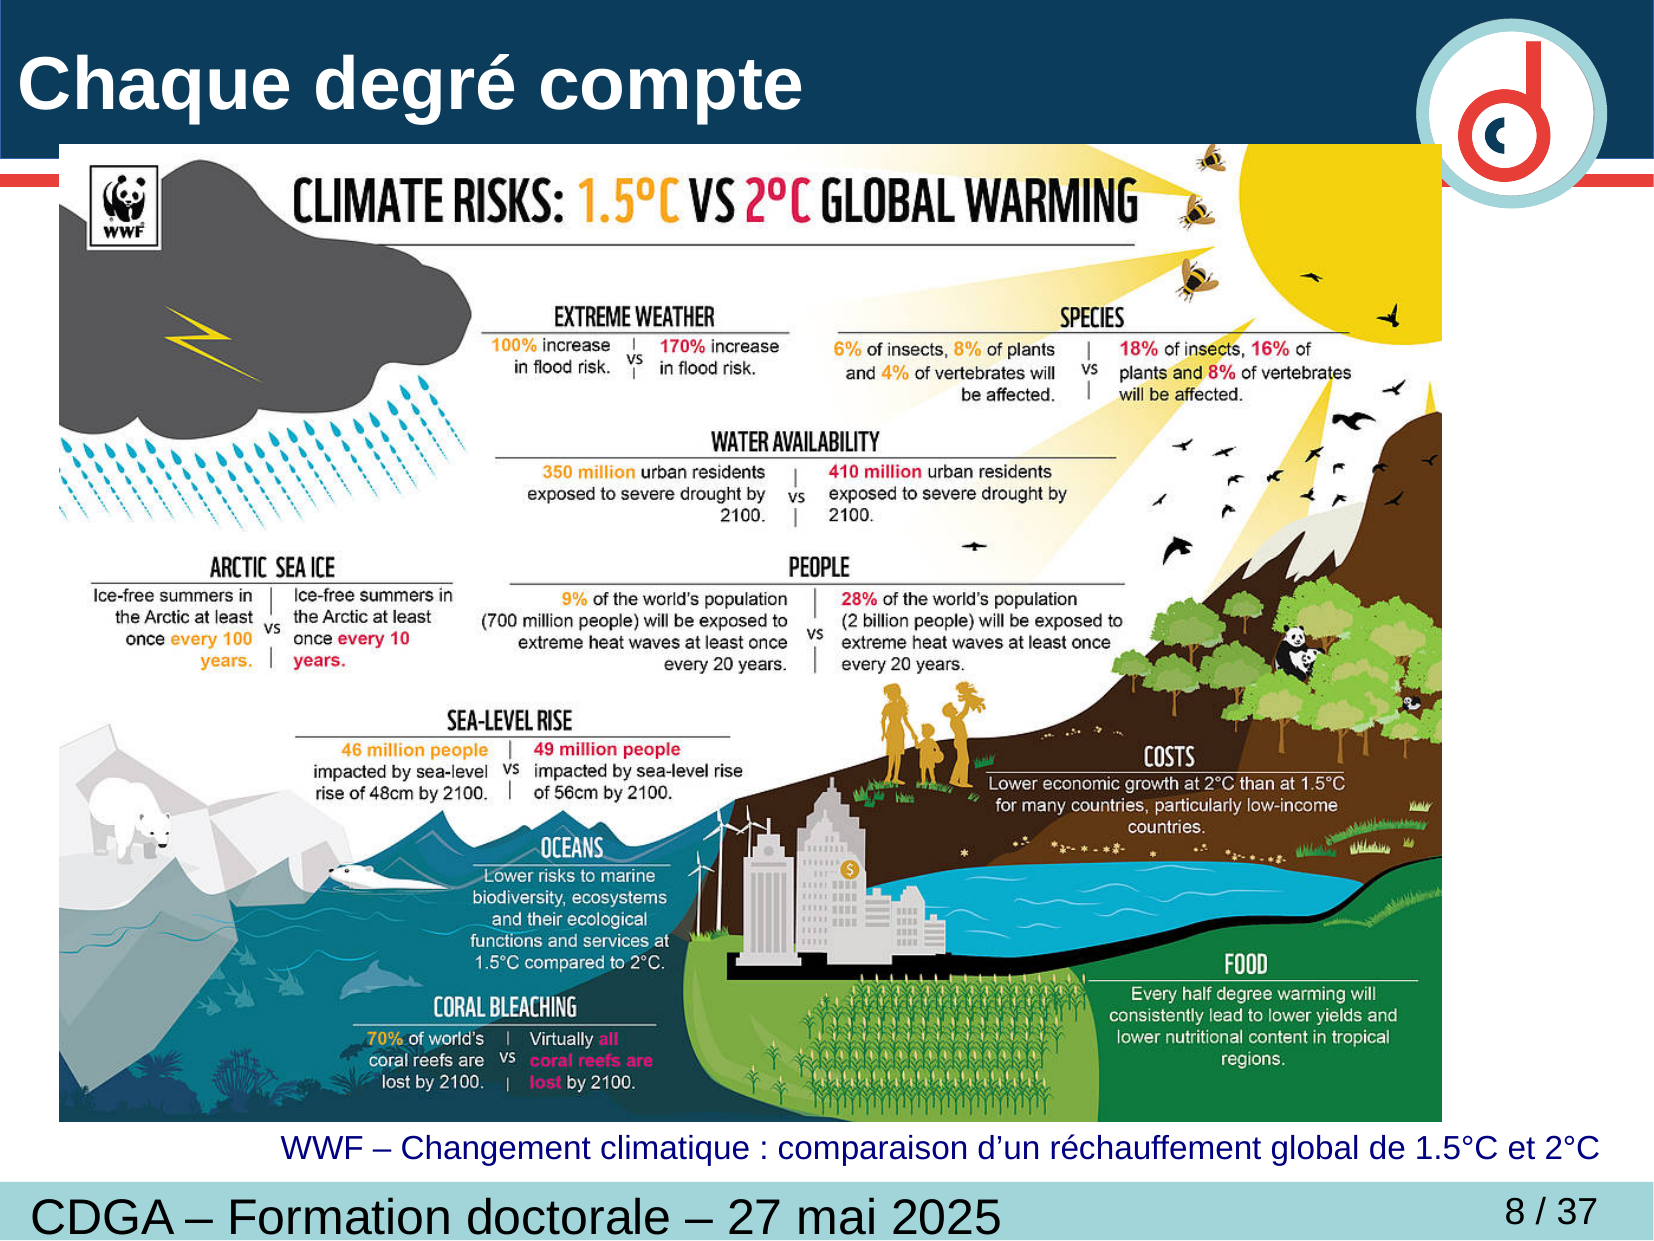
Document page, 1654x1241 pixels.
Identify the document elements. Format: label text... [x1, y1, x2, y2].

text_box WWF – Changement climatique : comparaison d’un réchauffement global de 1.5°C et 2°C [265, 1122, 1654, 1182]
picture [59, 144, 1442, 1123]
title Chaque degré compte [17, 11, 1412, 159]
